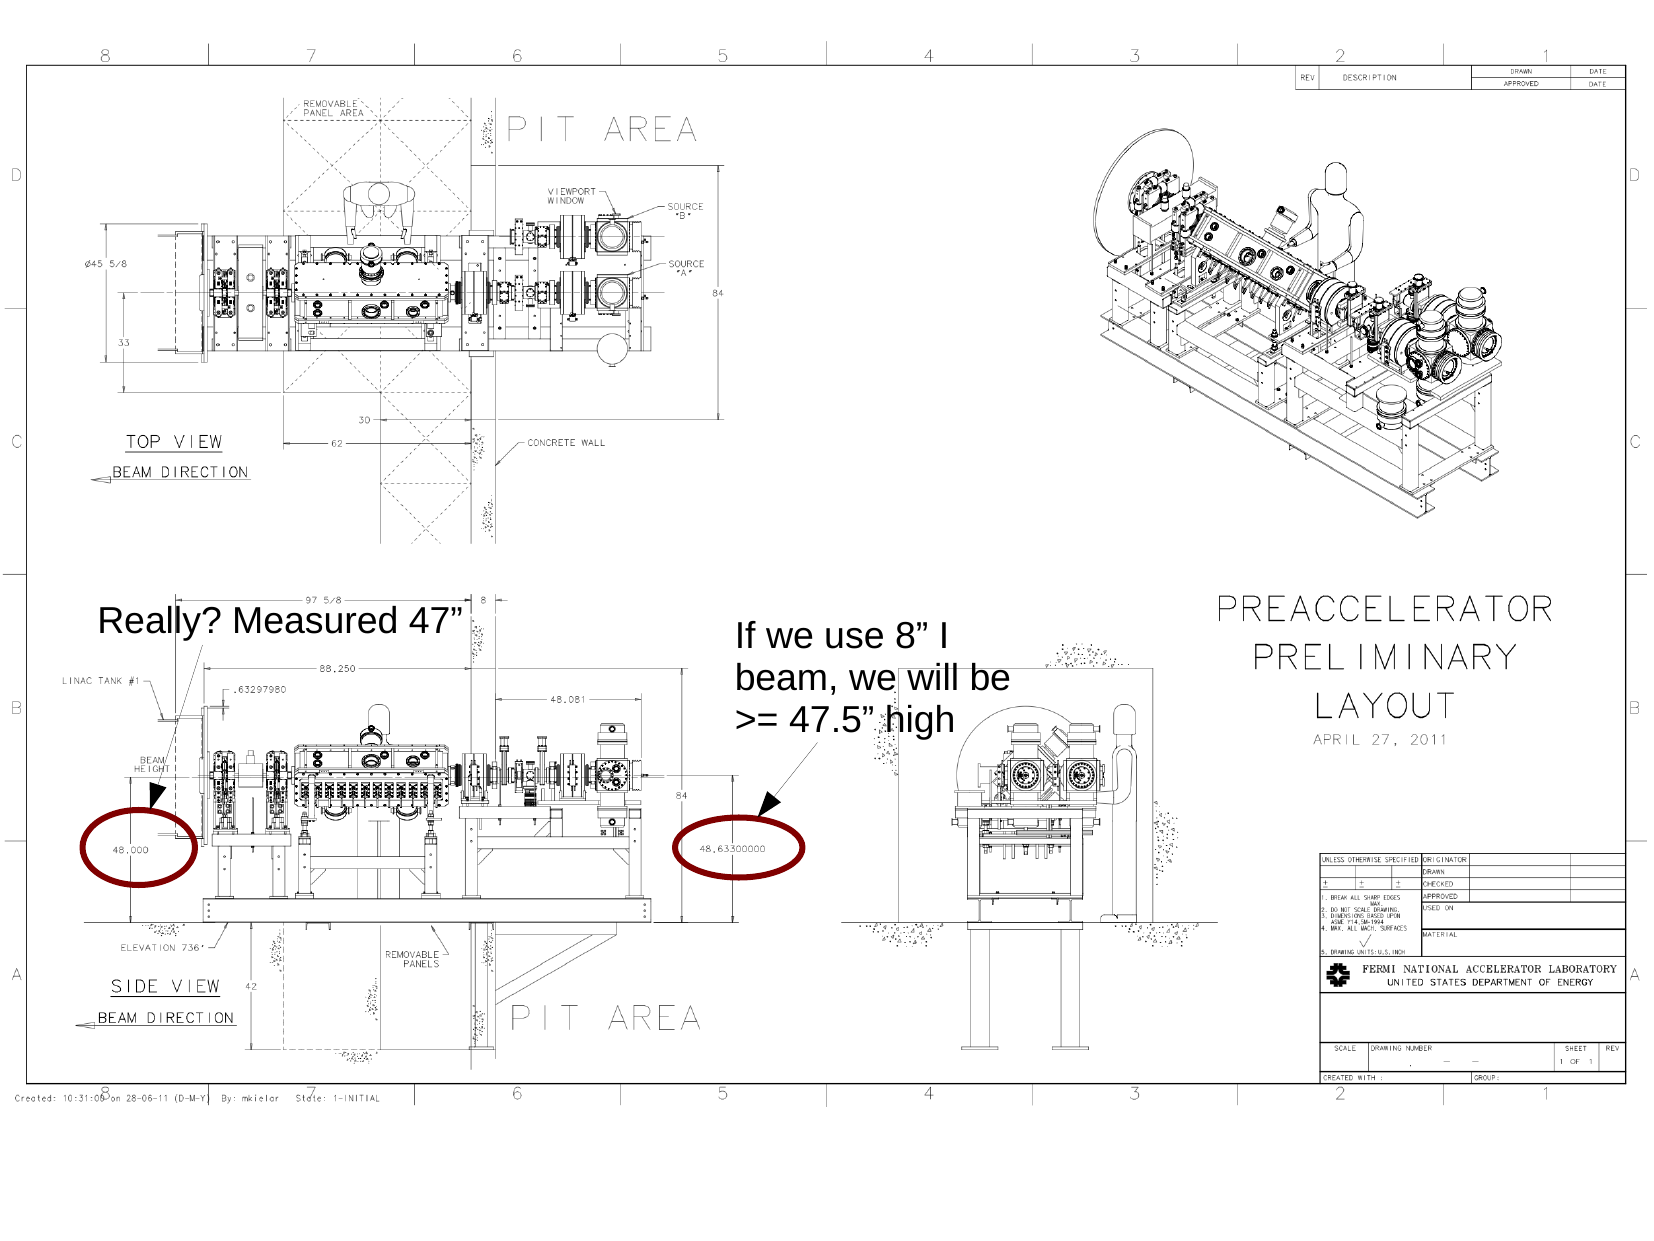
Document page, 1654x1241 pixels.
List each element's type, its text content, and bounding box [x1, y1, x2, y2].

text_box Really? Measured 47” [82, 592, 608, 650]
text_box If we use 8” I beam, we will be >= 47.5” high [720, 607, 1043, 749]
picture [0, 41, 1647, 1107]
